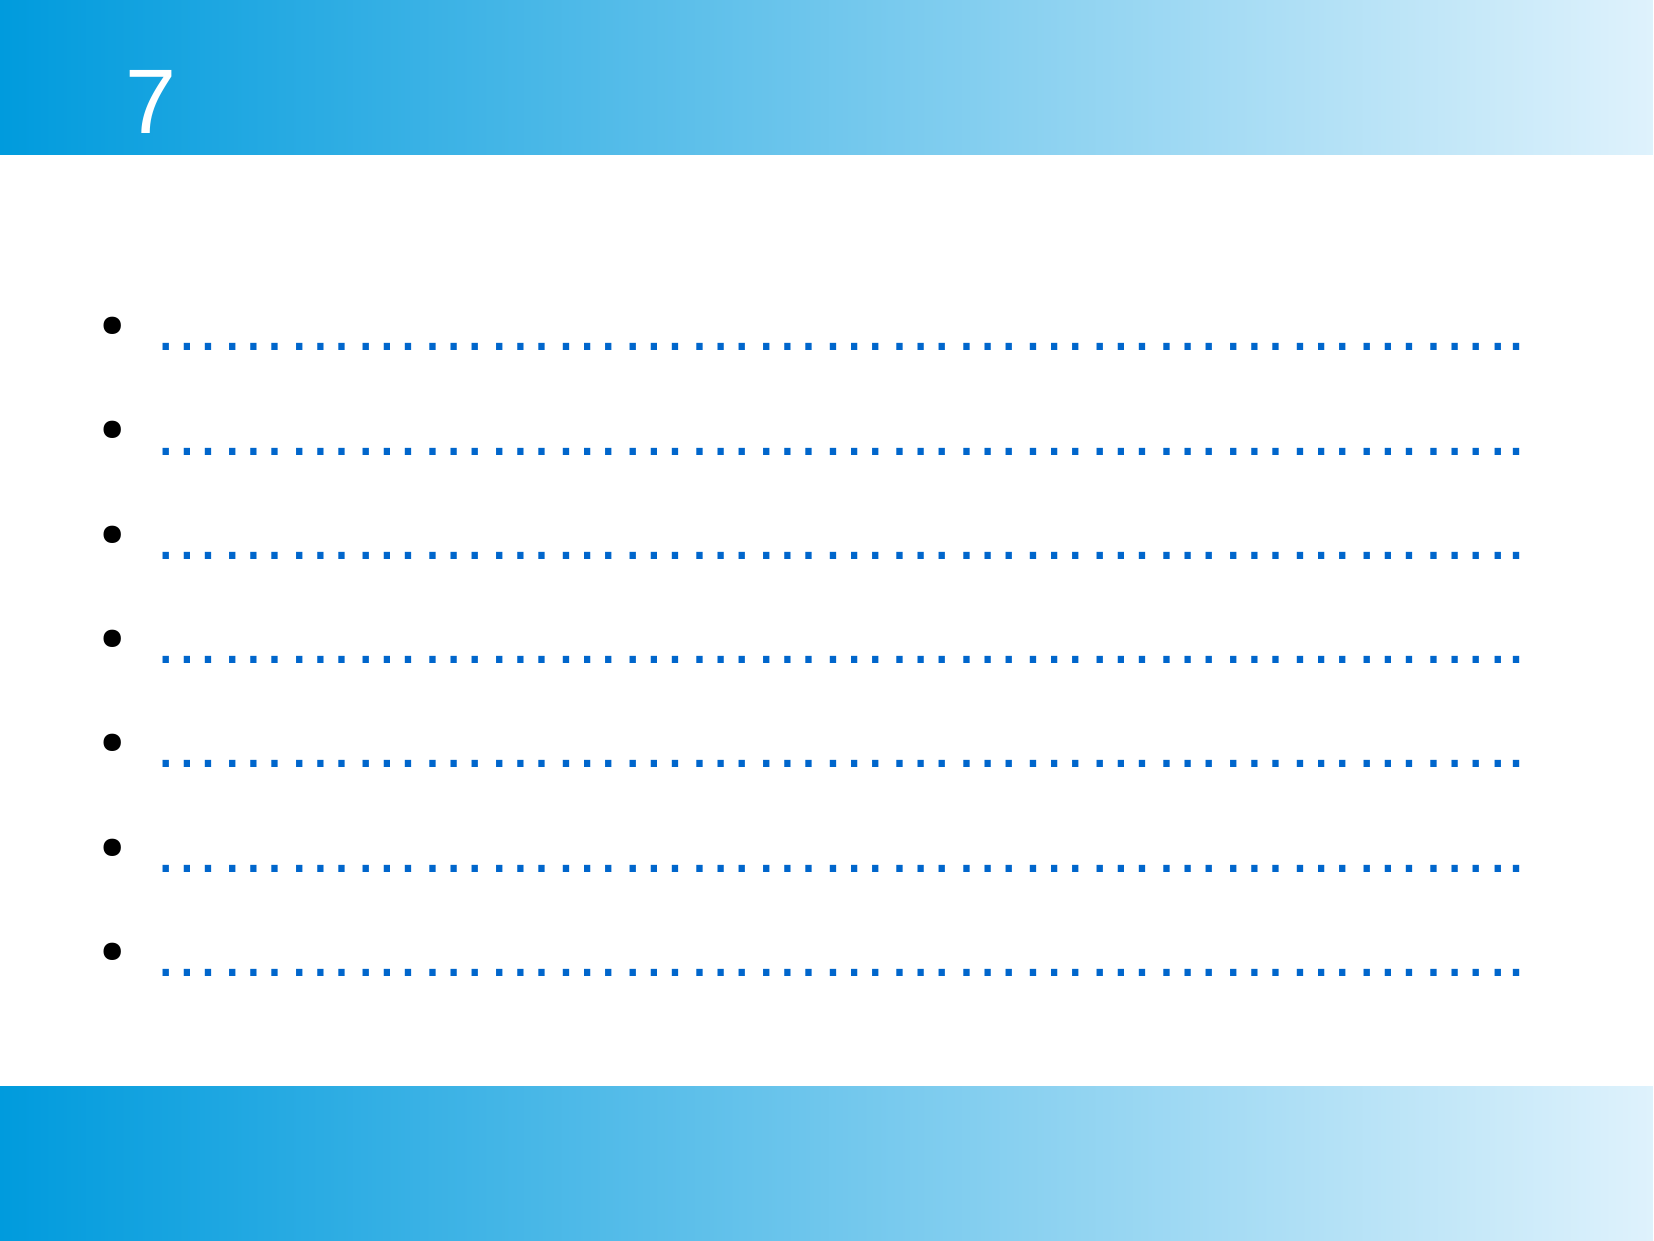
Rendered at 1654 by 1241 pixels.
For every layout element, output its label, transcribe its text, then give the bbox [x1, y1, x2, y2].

list …………………………………………………….. …………………………………………………….. …………………………………………………….. …………………………………………………….. …………………………………………………….. …………………………………………………….. …………………………………………………….. [82, 290, 1571, 1010]
title 7 [82, 49, 1571, 155]
